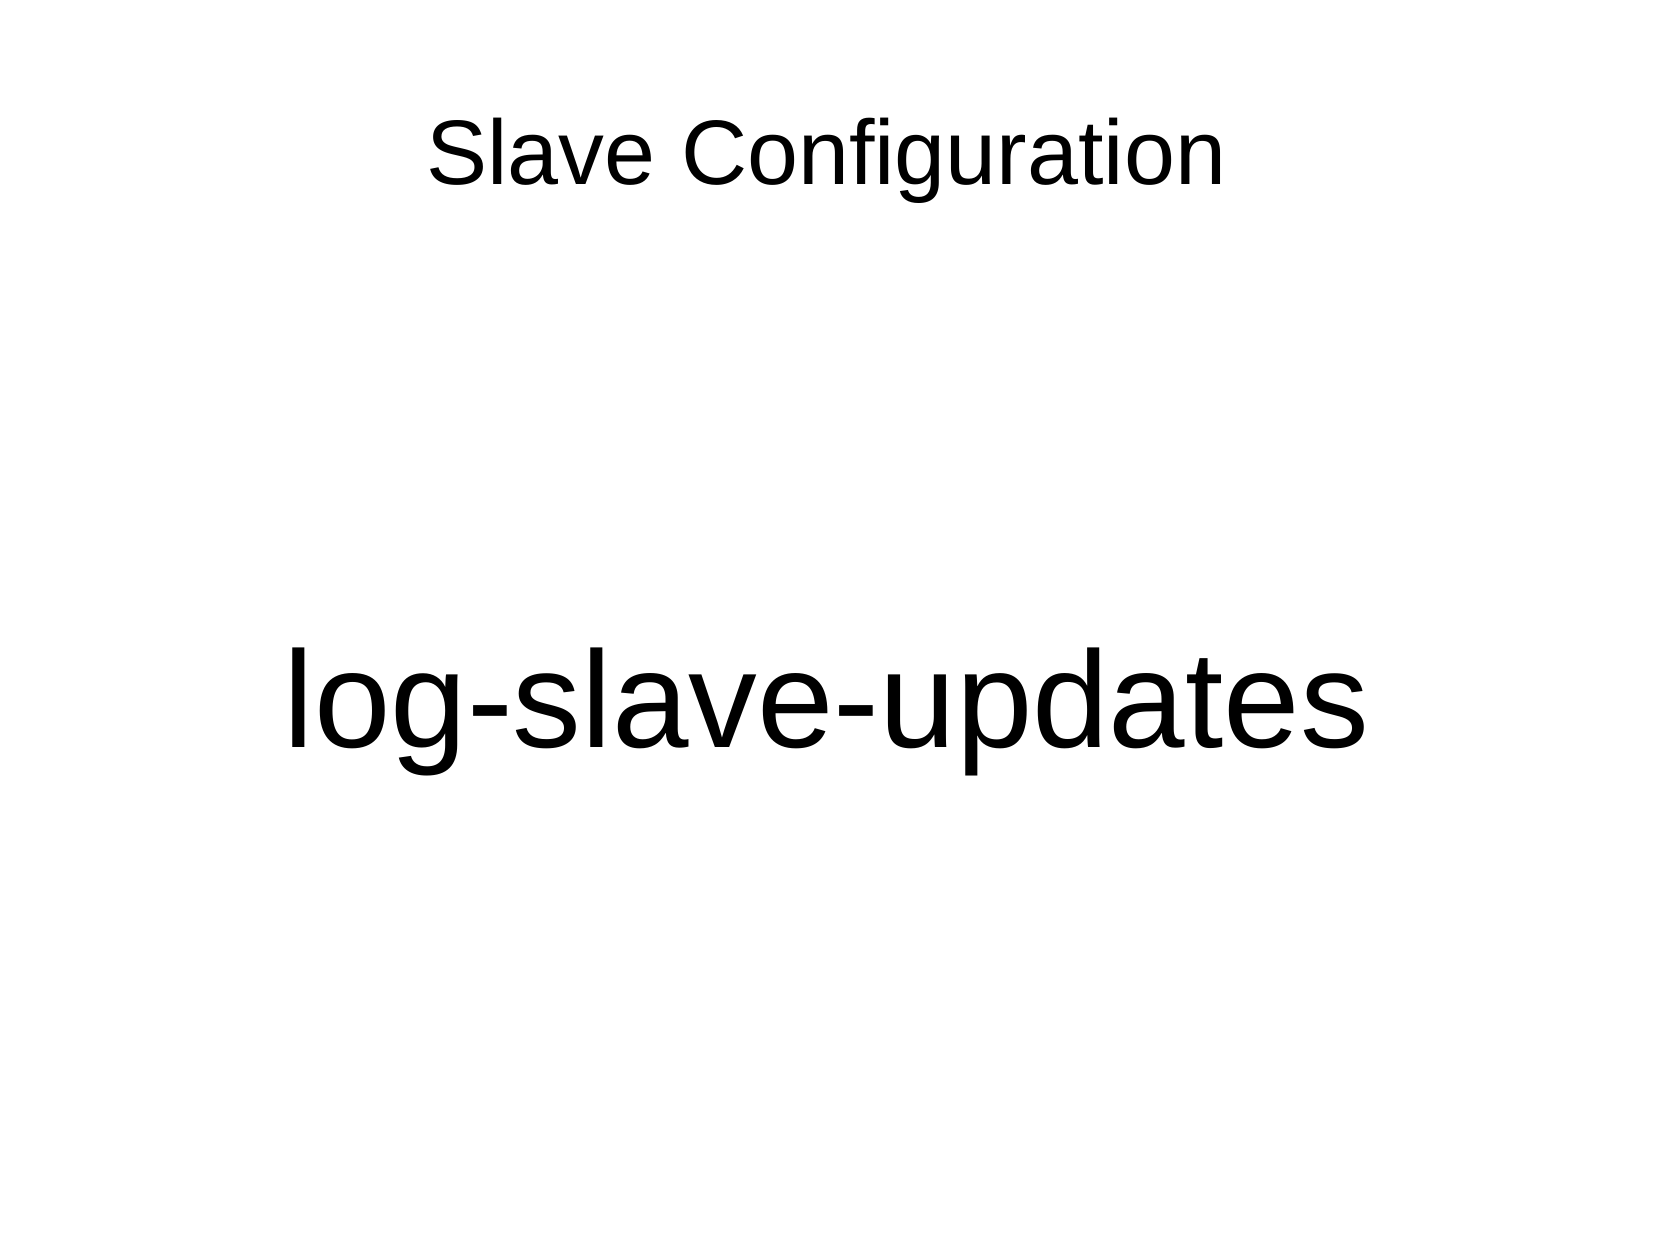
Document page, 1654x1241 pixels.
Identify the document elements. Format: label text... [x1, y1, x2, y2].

title Slave Configuration [82, 49, 1571, 257]
subtitle log-slave-updates [82, 290, 1571, 1109]
